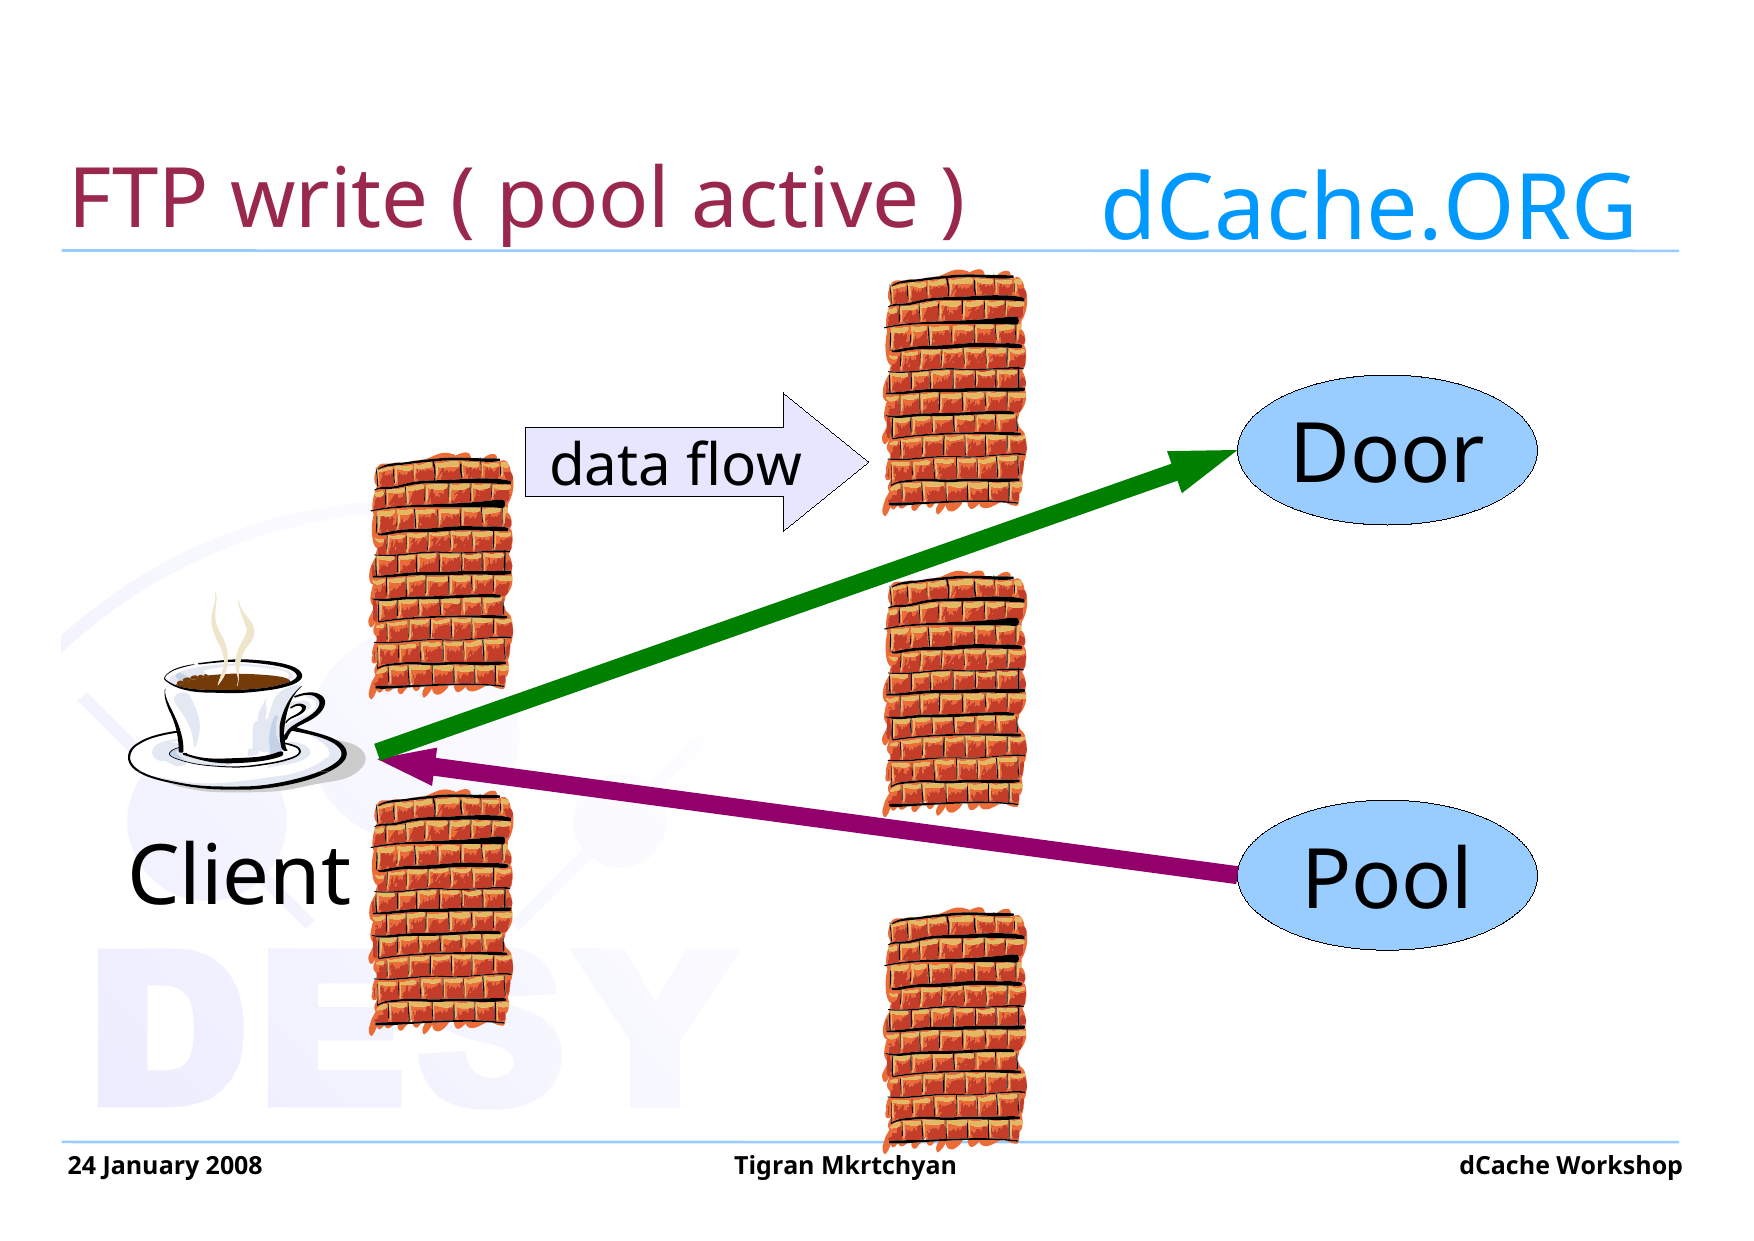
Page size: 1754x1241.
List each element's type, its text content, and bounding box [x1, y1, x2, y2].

text_box Client [112, 809, 364, 921]
text_box Pool [1237, 800, 1538, 951]
text_box data flow [525, 392, 869, 532]
text_box FTP write ( pool active ) [69, 139, 1088, 250]
text_box Door [1237, 375, 1538, 526]
picture [61, 260, 1032, 1163]
picture [409, 561, 1032, 827]
